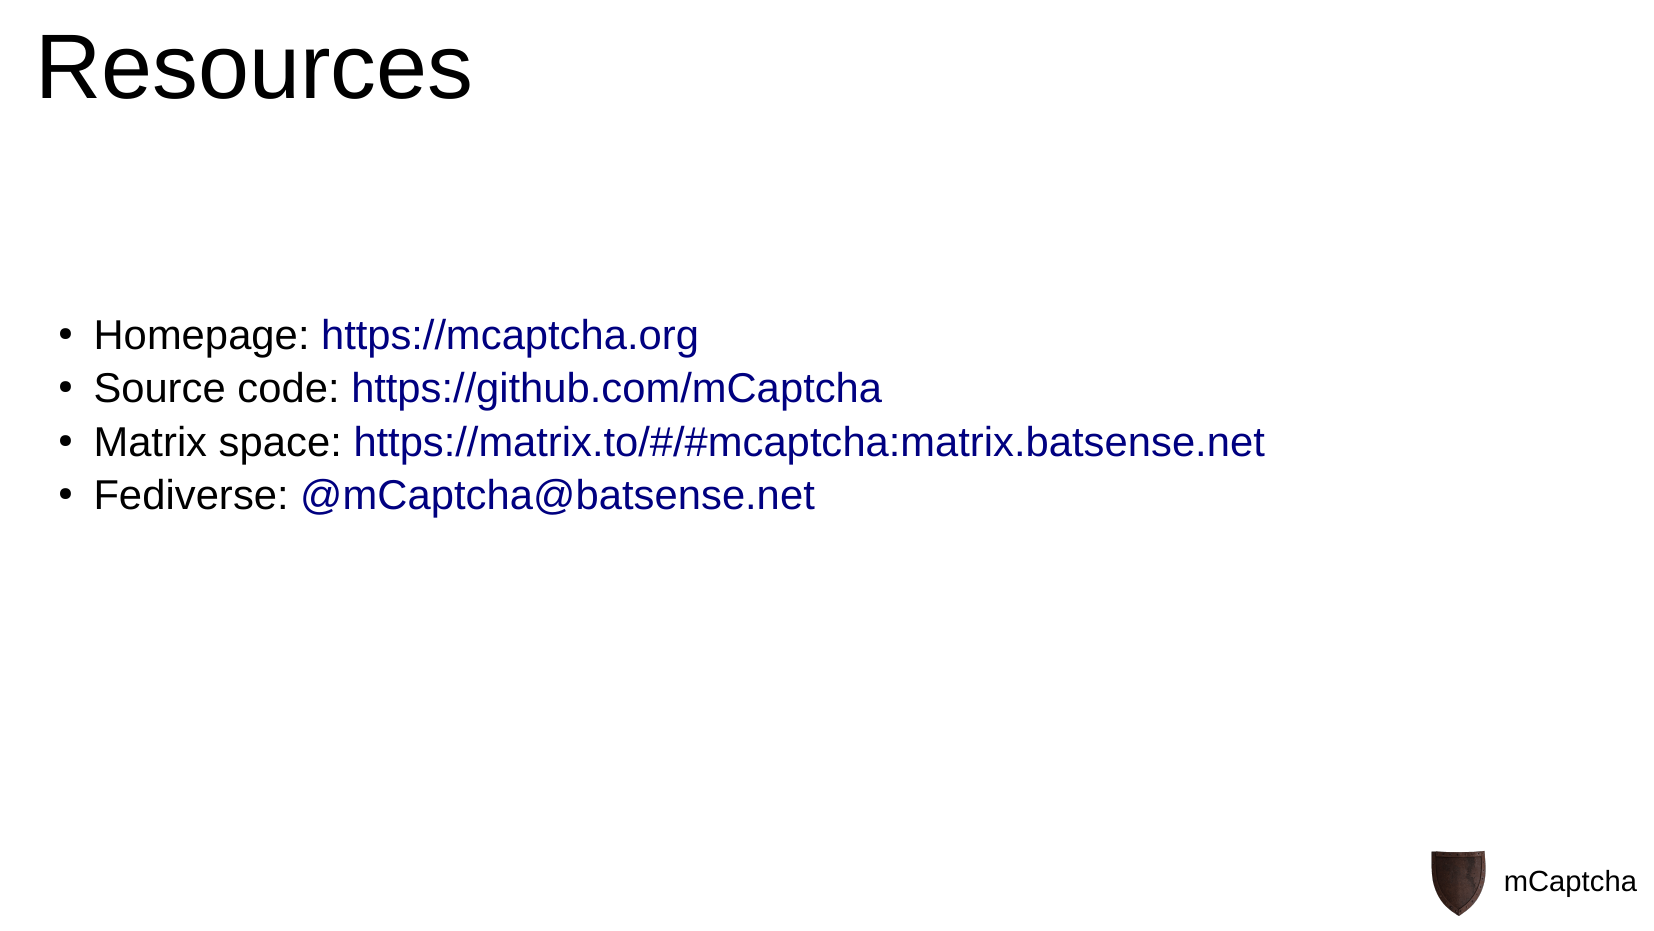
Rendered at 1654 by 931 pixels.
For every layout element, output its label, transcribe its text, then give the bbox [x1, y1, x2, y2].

picture [1425, 846, 1493, 918]
text_box mCaptcha [1489, 857, 1654, 906]
subtitle Homepage: https://mcaptcha.org Source code: https://github.com/mCaptcha Matrix space: https://matrix.to/#/#mcaptcha:matrix.batsense.net Fediverse: @mCaptcha@batsense.net [58, 304, 1596, 626]
title Resources [35, 0, 1576, 413]
